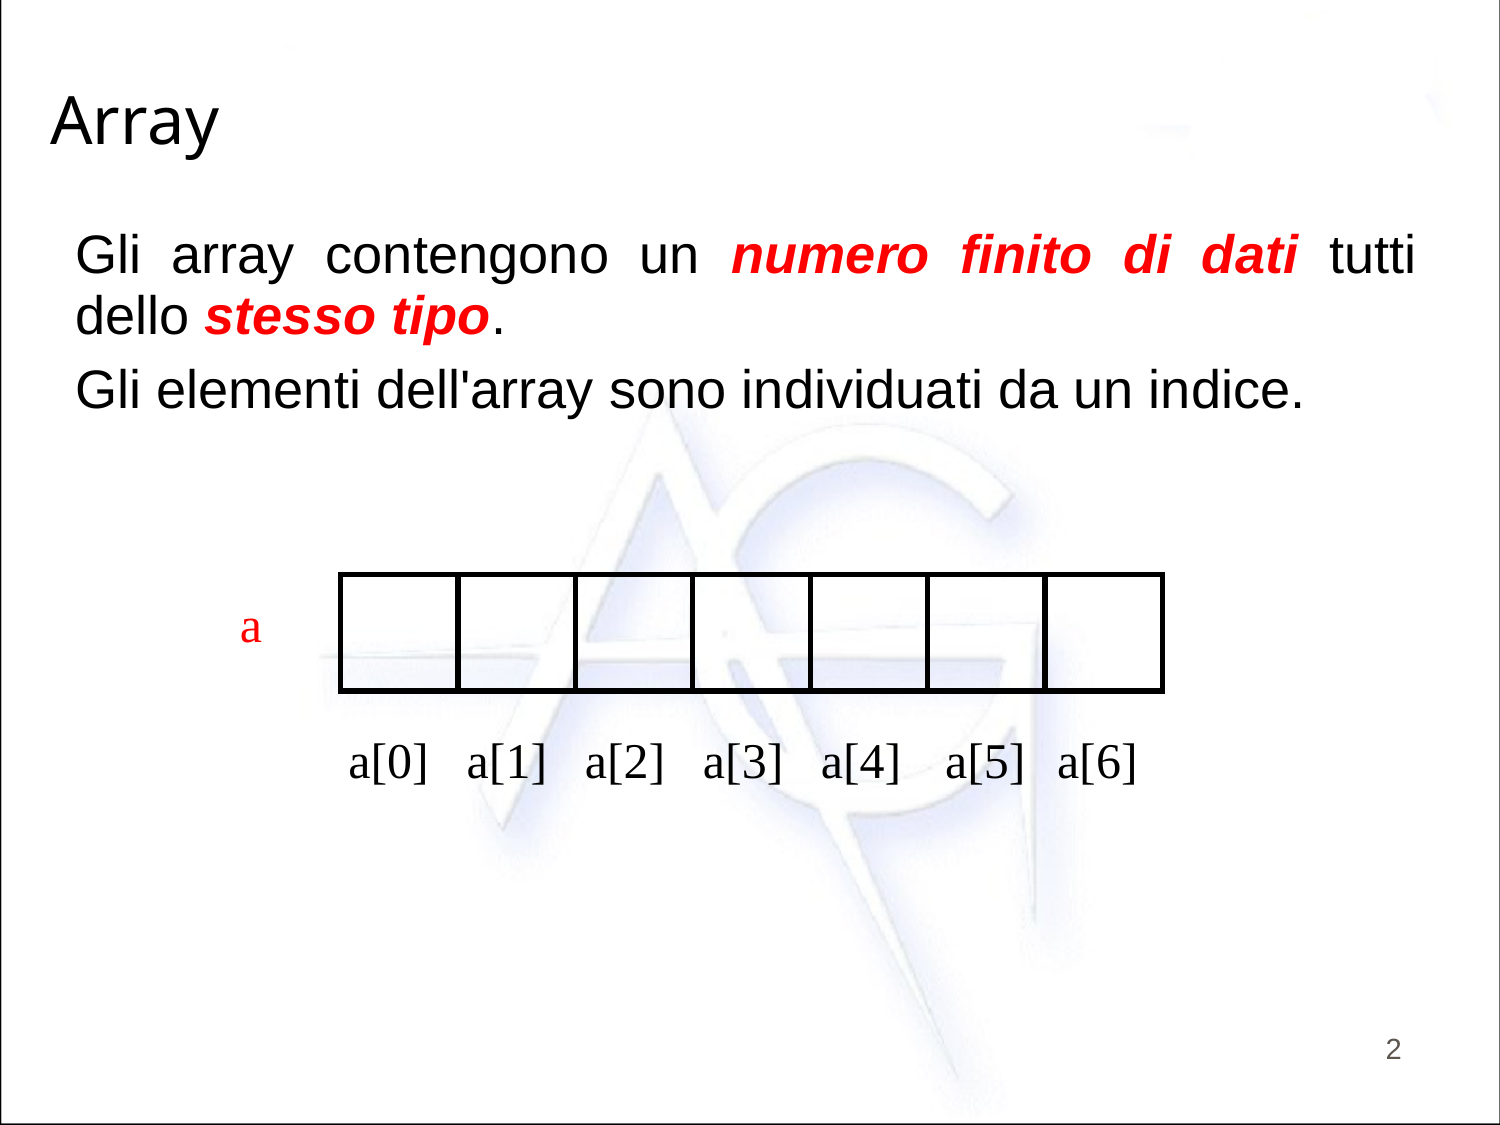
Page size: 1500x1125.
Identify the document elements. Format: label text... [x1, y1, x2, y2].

text_box a [225, 590, 277, 666]
list Gli array contengono un numero finito di dati tutti dello stesso tipo. Gli elementi dell'array sono individuati da un indice. [74, 224, 1417, 1038]
table_header [343, 577, 455, 688]
title Array [49, 0, 1438, 251]
table_header [813, 577, 925, 688]
table_header [1048, 577, 1160, 688]
table_header [461, 577, 573, 688]
table_header [930, 577, 1042, 688]
text_box a[0] [333, 726, 445, 802]
table_header [695, 577, 808, 688]
text_box a[6] [1042, 726, 1153, 802]
text_box a[4] [806, 726, 917, 802]
text_box a[1] [451, 726, 563, 802]
table_header [578, 577, 690, 688]
text_box a[5] [930, 726, 1041, 802]
text_box a[3] [688, 726, 799, 802]
picture [0, 0, 1500, 1125]
text_box a[2] [569, 726, 681, 802]
